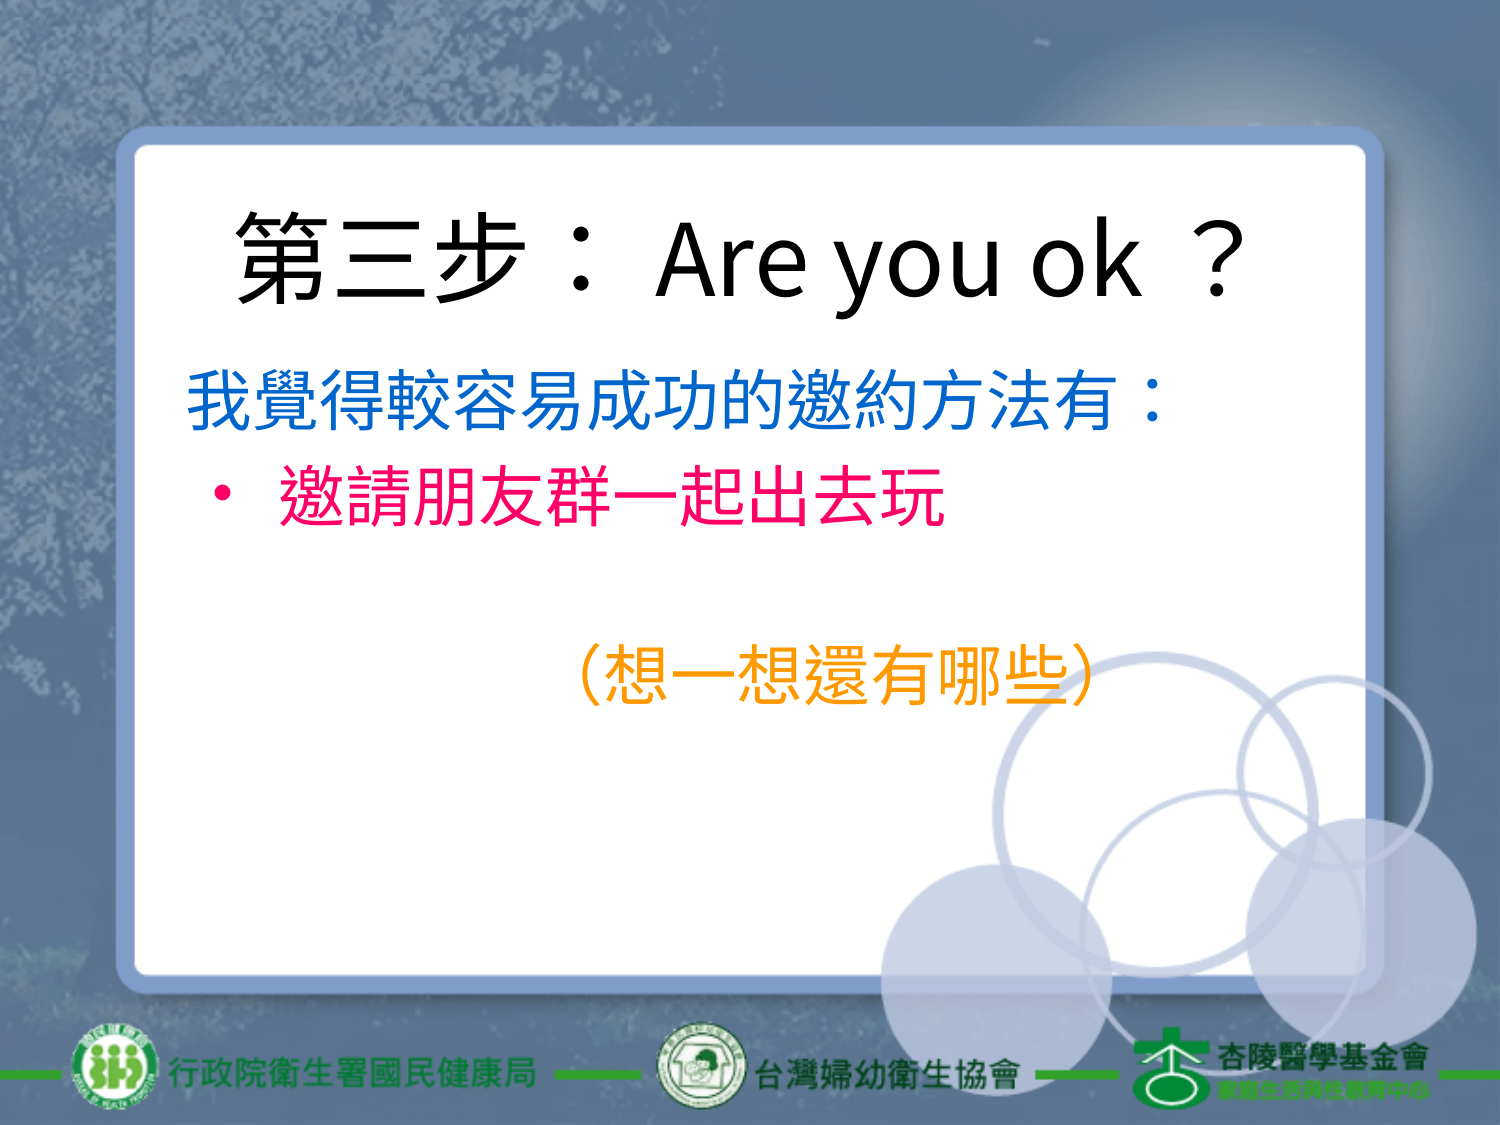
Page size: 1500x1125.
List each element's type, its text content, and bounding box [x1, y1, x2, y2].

picture [0, 0, 1500, 1125]
title 第三步：Are you ok？ [112, 162, 1388, 350]
list 我覺得較容易成功的邀約方法有： ‧邀請朋友群一起出去玩 （想一想還有哪些） [171, 360, 1329, 752]
